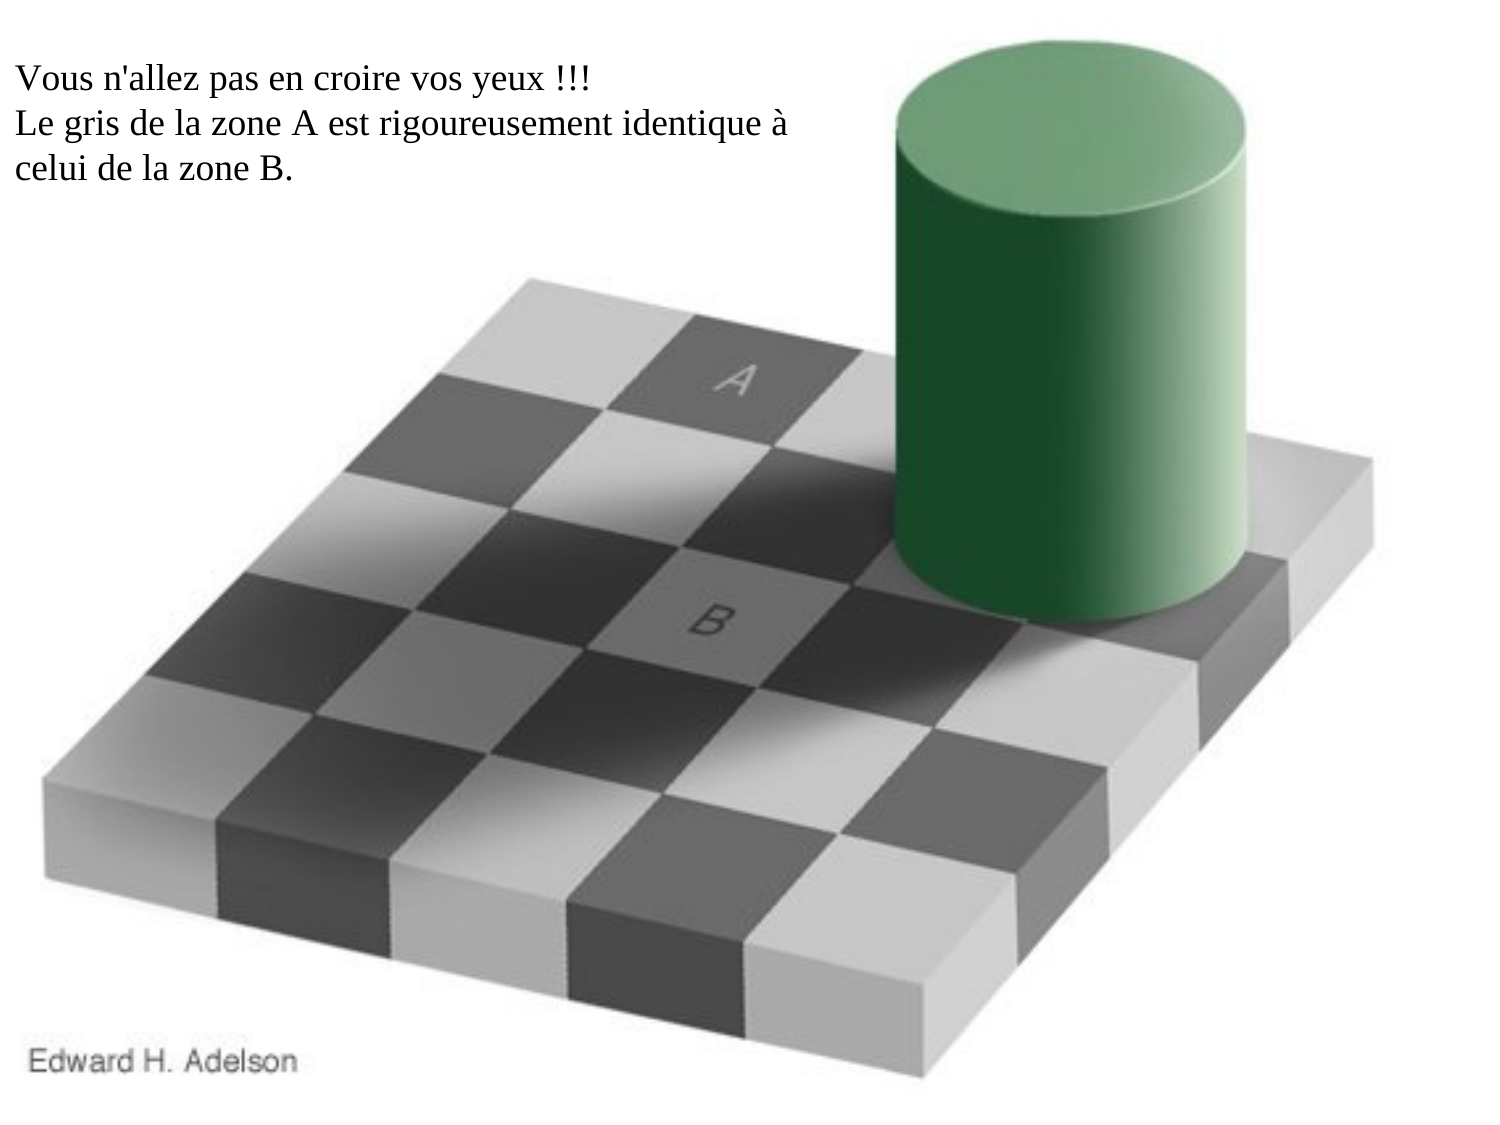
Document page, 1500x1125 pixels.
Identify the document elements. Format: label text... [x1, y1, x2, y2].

text_box Vous n'allez pas en croire vos yeux !!! Le gris de la zone A est rigoureusement identique à celui de la zone B. [0, 0, 880, 196]
picture [0, 0, 1424, 1108]
